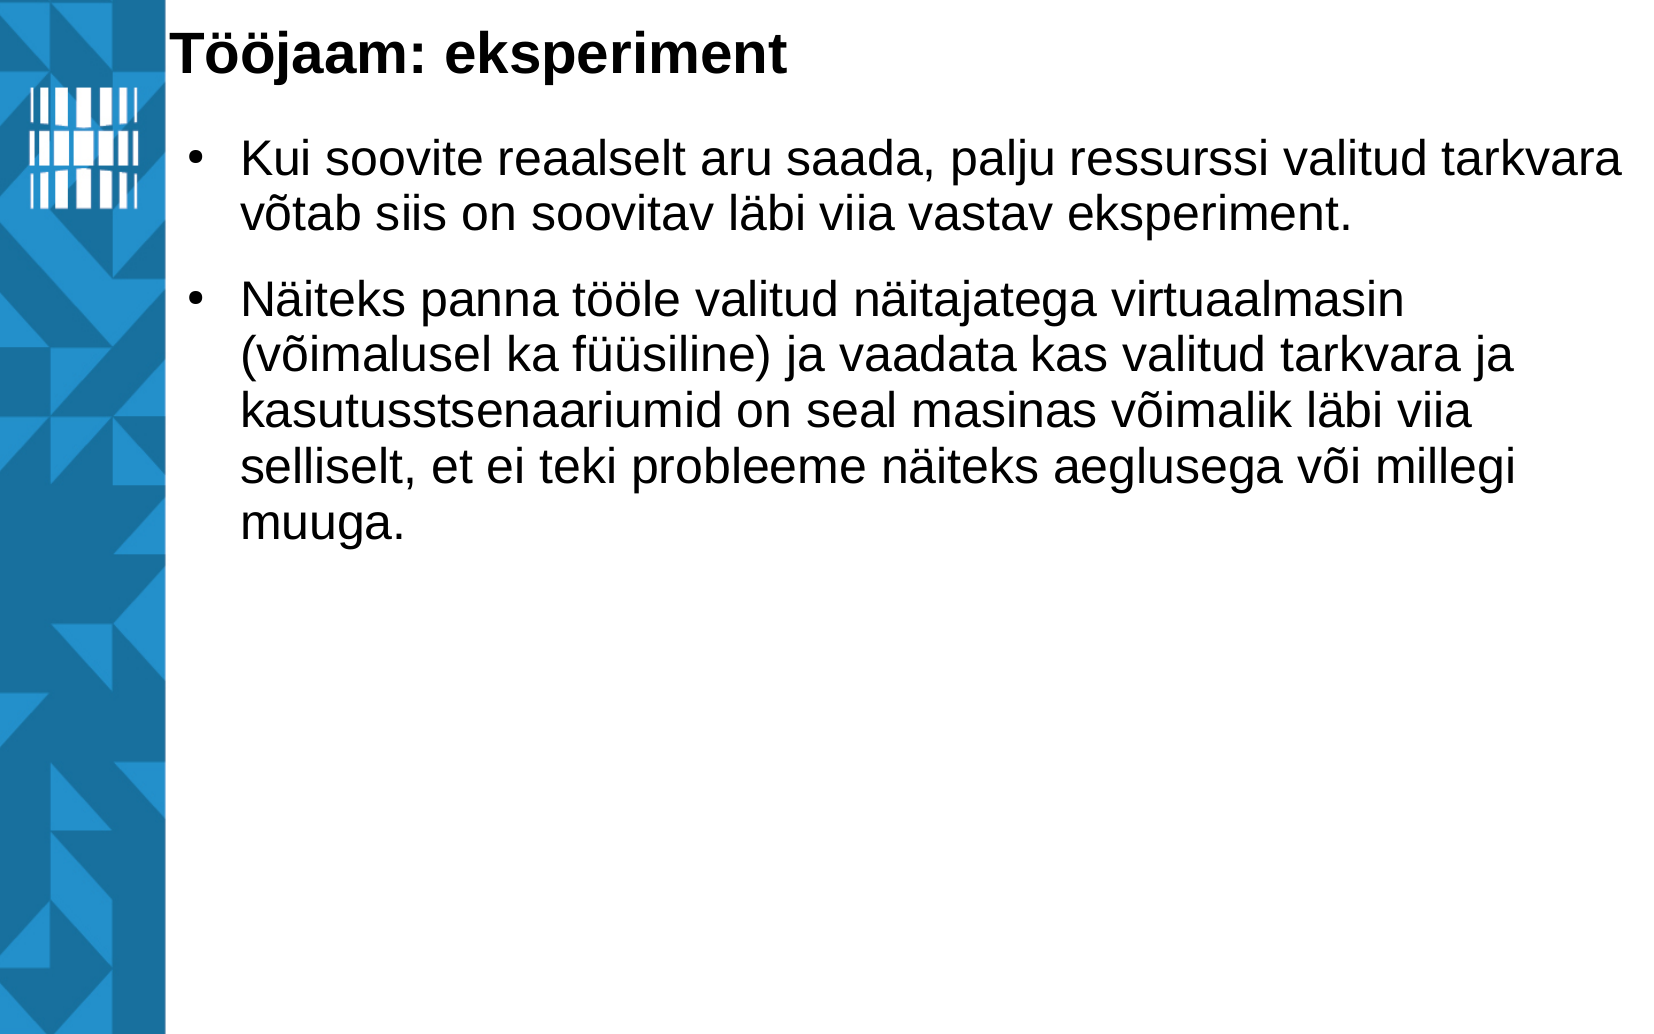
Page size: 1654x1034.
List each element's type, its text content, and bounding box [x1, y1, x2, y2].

title Tööjaam: eksperiment [169, 11, 1571, 95]
list Kui soovite reaalselt aru saada, palju ressurssi valitud tarkvara võtab siis on soovitav läbi viia vastav eksperiment. Näiteks panna tööle valitud näitajatega virtuaalmasin (võimalusel ka füüsiline) ja vaadata kas valitud tarkvara ja kasutusstsenaariumid on seal masinas võimalik läbi viia selliselt, et ei teki probleeme näiteks aeglusega või millegi muuga. [169, 129, 1630, 997]
